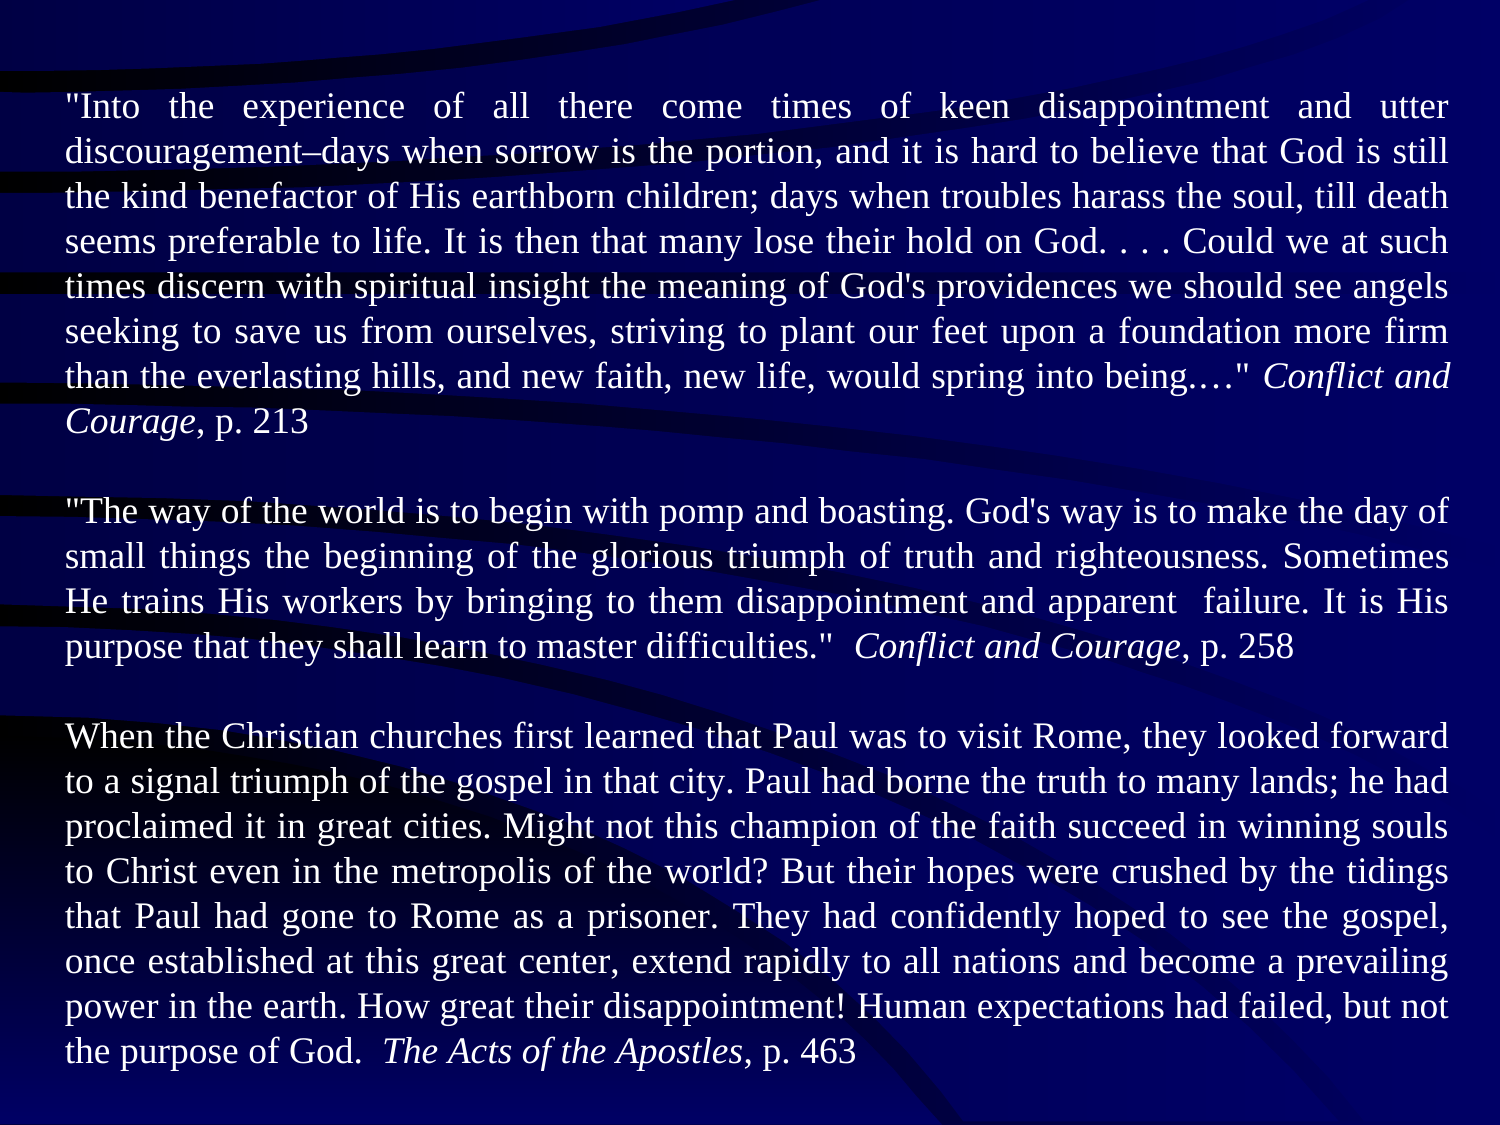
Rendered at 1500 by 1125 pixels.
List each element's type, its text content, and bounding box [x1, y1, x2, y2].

text_box "Into the experience of all there come times of keen disappointment and utter discouragement–days when sorrow is the portion, and it is hard to believe that God is still the kind benefactor of His earthborn children; days when troubles harass the soul, till death seems preferable to life. It is then that many lose their hold on God. . . . Could we at such times discern with spiritual insight the meaning of God's providences we should see angels seeking to save us from ourselves, striving to plant our feet upon a foundation more firm than the everlasting hills, and new faith, new life, would spring into being.…" Conflict and Courage, p. 213 "The way of the world is to begin with pomp and boasting. God's way is to make the day of small things the beginning of the glorious triumph of truth and righteousness. Sometimes He trains His workers by bringing to them disappointment and apparent failure. It is His purpose that they shall learn to master difficulties." Conflict and Courage, p. 258 When the Christian churches first learned that Paul was to visit Rome, they looked forward to a signal triumph of the gospel in that city. Paul had borne the truth to many lands; he had proclaimed it in great cities. Might not this champion of the faith succeed in winning souls to Christ even in the metropolis of the world? But their hopes were crushed by the tidings that Paul had gone to Rome as a prisoner. They had confidently hoped to see the gospel, once established at this great center, extend rapidly to all nations and become a prevailing power in the earth. How great their disappointment! Human expectations had failed, but not the purpose of God. The Acts of the Apostles, p. 463 [49, 72, 1466, 1079]
